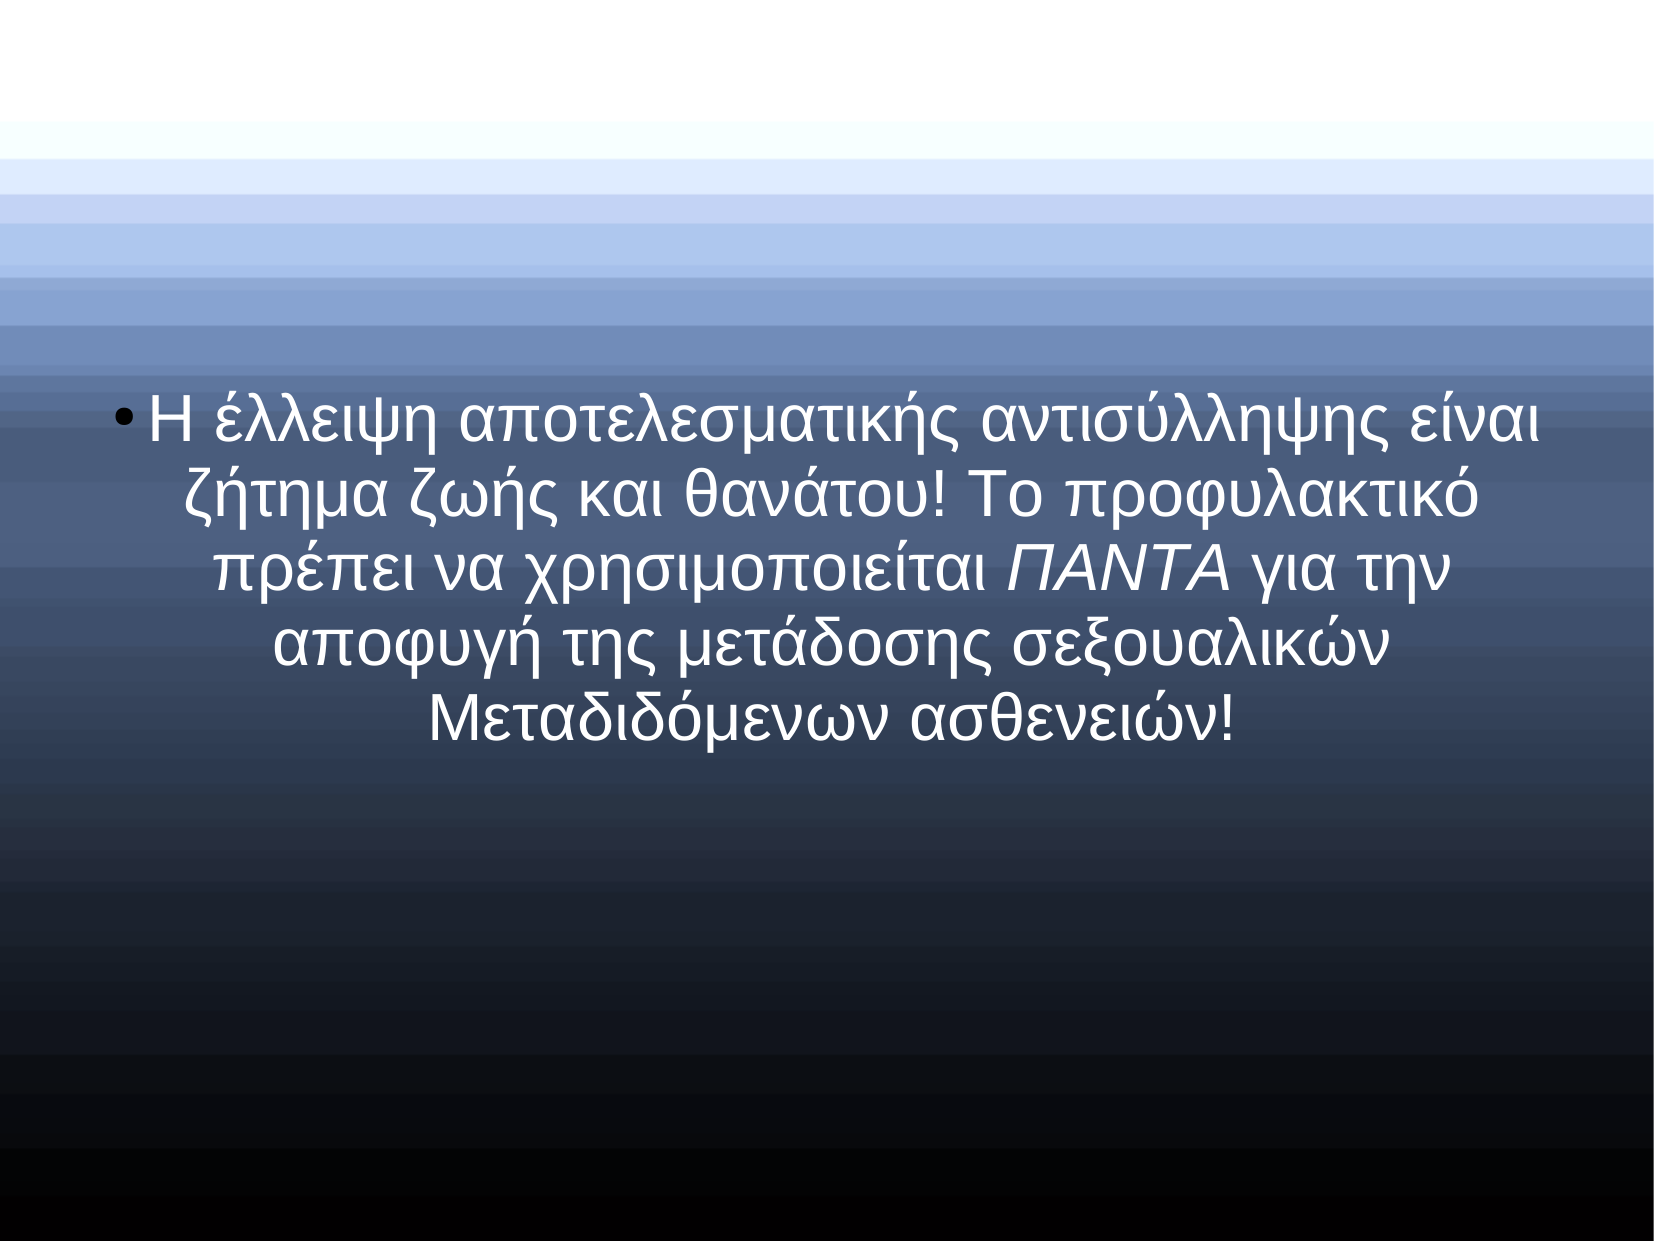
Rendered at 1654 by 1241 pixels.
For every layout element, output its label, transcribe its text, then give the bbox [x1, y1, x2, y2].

subtitle Η έλλειψη αποτελεσματικής αντισύλληψης είναι ζήτημα ζωής και θανάτου! Το προφυλακτικό πρέπει να χρησιμοποιείται ΠΑΝΤΑ για την αποφυγή της μετάδοσης σεξουαλικών Μεταδιδόμενων ασθενειών! [88, 190, 1577, 945]
picture [0, 0, 1654, 1241]
